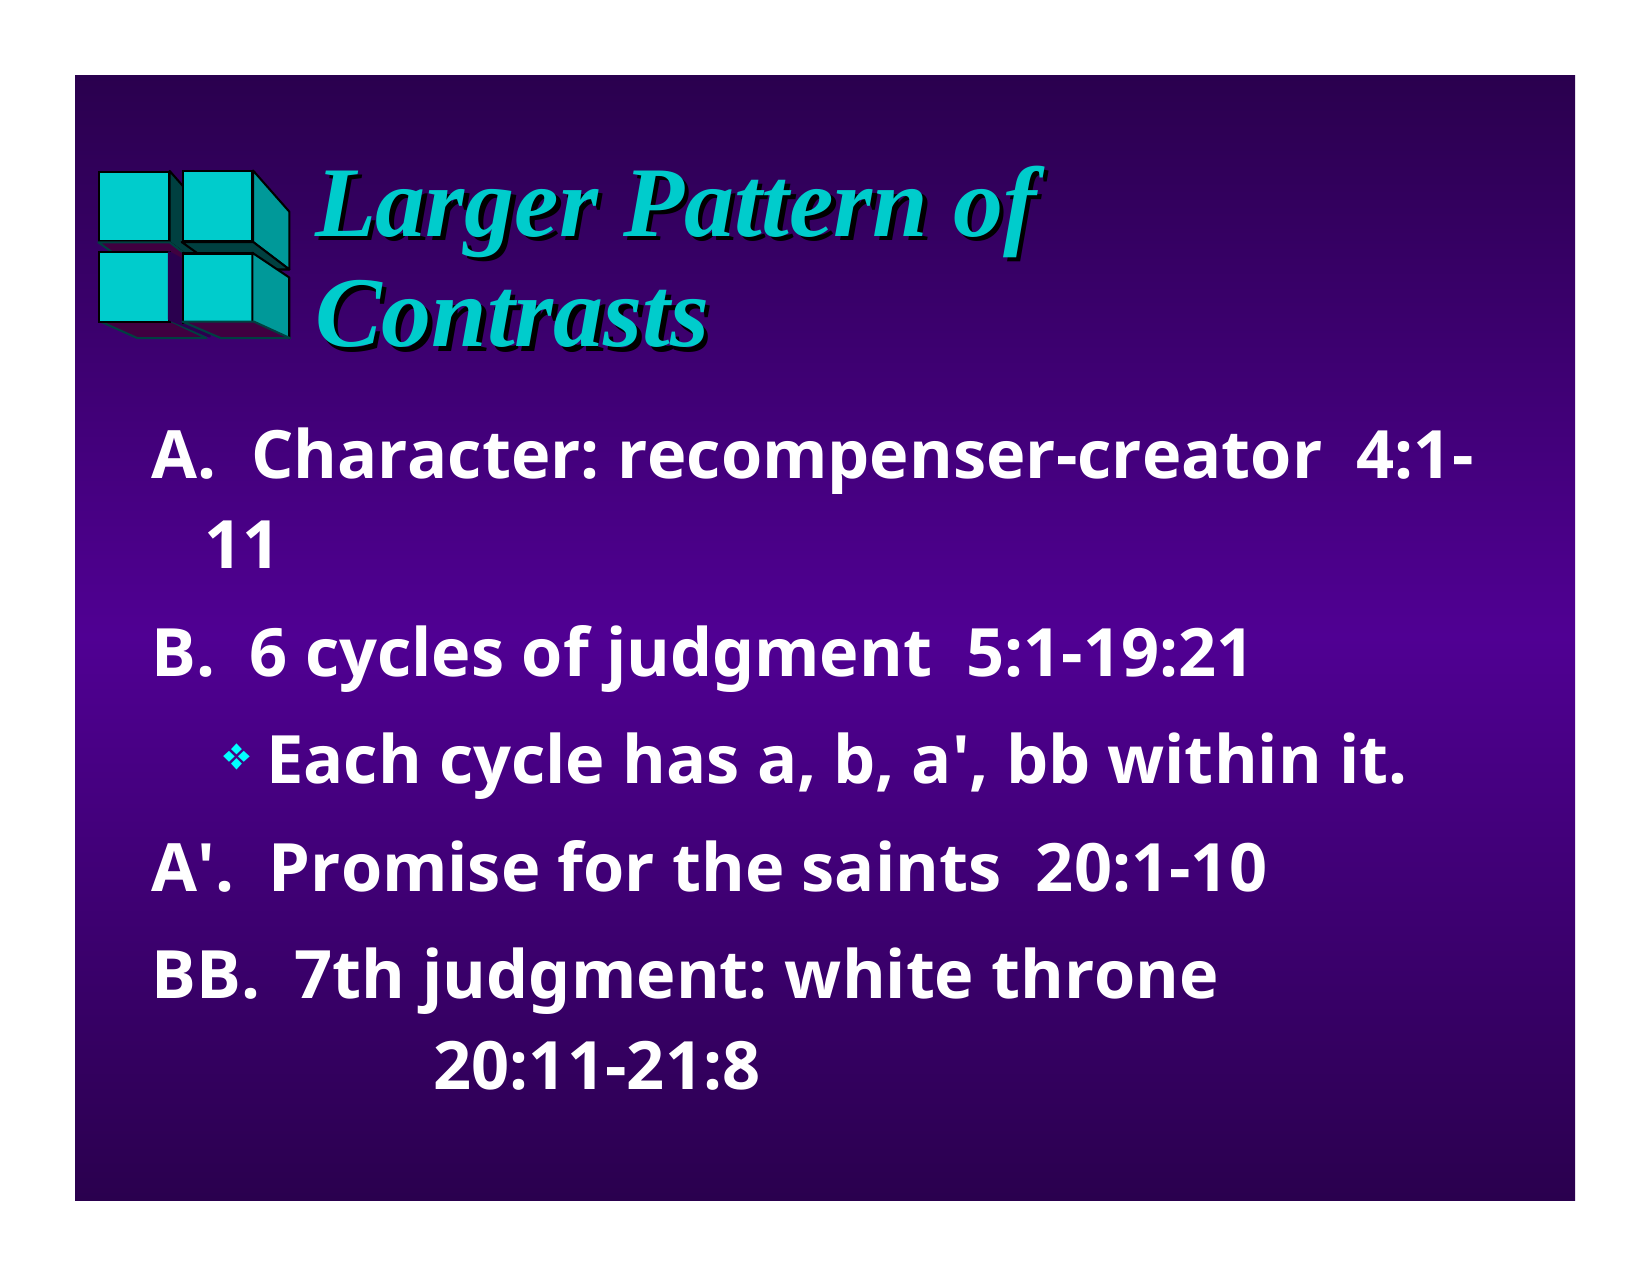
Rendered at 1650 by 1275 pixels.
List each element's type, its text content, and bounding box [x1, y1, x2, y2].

list A. Character: recompenser-creator 4:1-11 B. 6 cycles of judgment 5:1-19:21 Each cycle has a, b, a', bb within it. A'. Promise for the saints 20:1-10 BB. 7th judgment: white throne 20:11-21:8 [137, 399, 1538, 1103]
title Larger Pattern of Contrasts [299, 120, 1463, 395]
